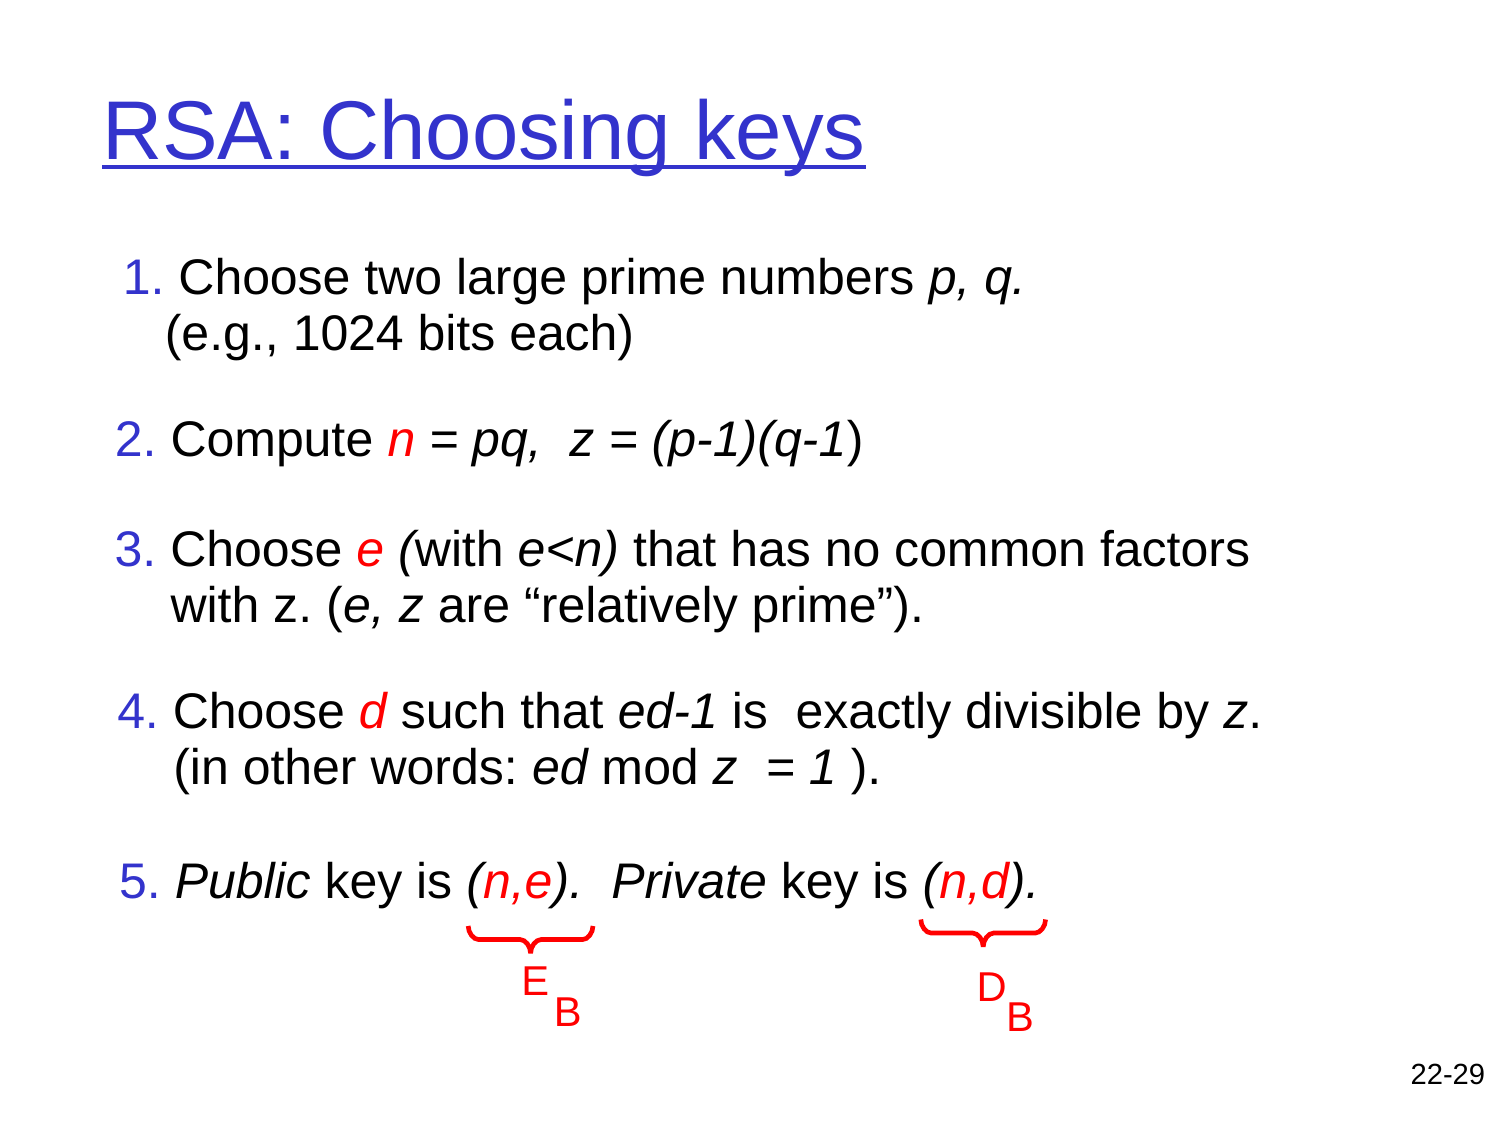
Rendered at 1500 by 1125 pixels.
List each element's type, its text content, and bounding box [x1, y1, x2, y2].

text_box E [506, 949, 576, 1012]
text_box 4. Choose d such that ed-1 is exactly divisible by z. (in other words: ed mod z = 1 ). [102, 676, 1278, 803]
text_box 1. Choose two large prime numbers p, q. (e.g., 1024 bits each) [108, 242, 1056, 370]
title RSA: Choosing keys [87, 37, 1363, 225]
text_box B [539, 981, 597, 1044]
text_box 5. Public key is (n,e). Private key is (n,d). [104, 845, 1055, 918]
text_box D [983, 975, 1000, 998]
text_box B [991, 985, 1049, 1048]
text_box D [961, 955, 1034, 1018]
text_box E [528, 982, 539, 992]
text_box 3. Choose e (with e<n) that has no common factors with z. (e, z are “relatively prime”). [99, 513, 1266, 641]
text_box 2. Compute n = pq, z = (p-1)(q-1) [100, 403, 879, 476]
